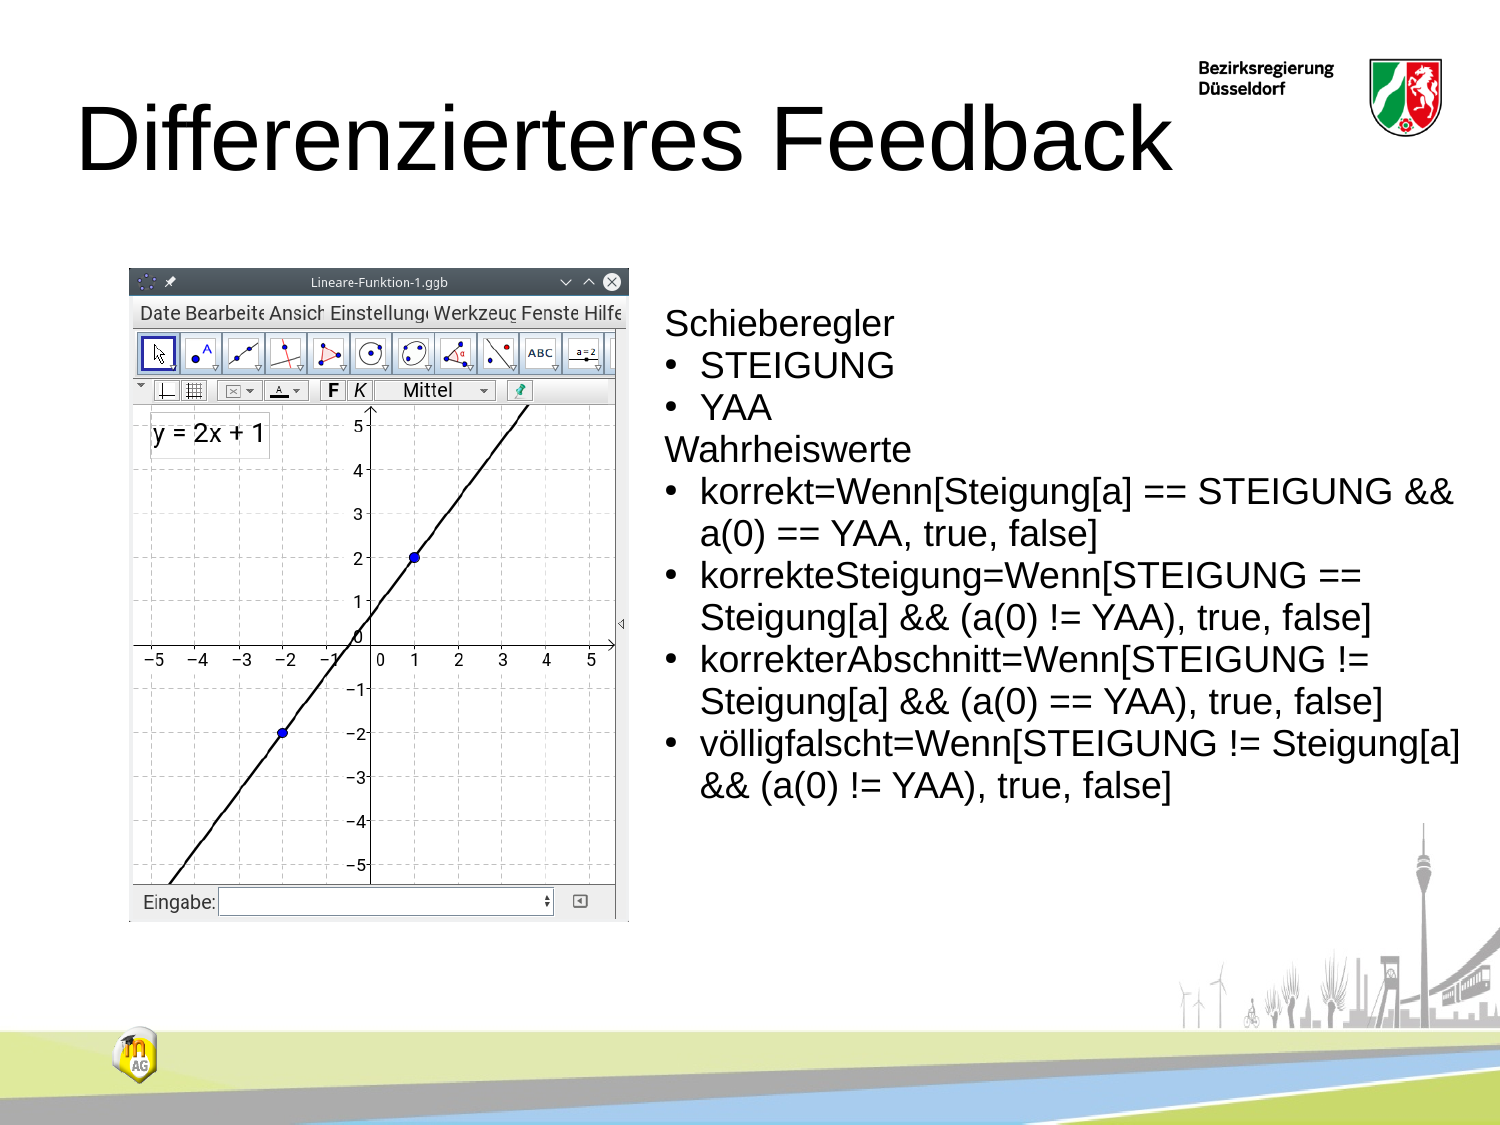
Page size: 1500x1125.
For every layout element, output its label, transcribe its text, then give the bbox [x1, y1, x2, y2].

picture [0, 268, 1500, 1125]
title Differenzierteres Feedback [75, 44, 1425, 233]
text_box Schieberegler STEIGUNG YAA Wahrheiswerte korrekt=Wenn[Steigung[a] == STEIGUNG && a(0) == YAA, true, false] korrekteSteigung=Wenn[STEIGUNG == Steigung[a] && (a(0) != YAA), true, false] korrekterAbschnitt=Wenn[STEIGUNG != Steigung[a] && (a(0) == YAA), true, false] völligfalscht=Wenn[STEIGUNG != Steigung[a] && (a(0) != YAA), true, false] [649, 295, 1477, 898]
picture [1425, 58, 1442, 137]
